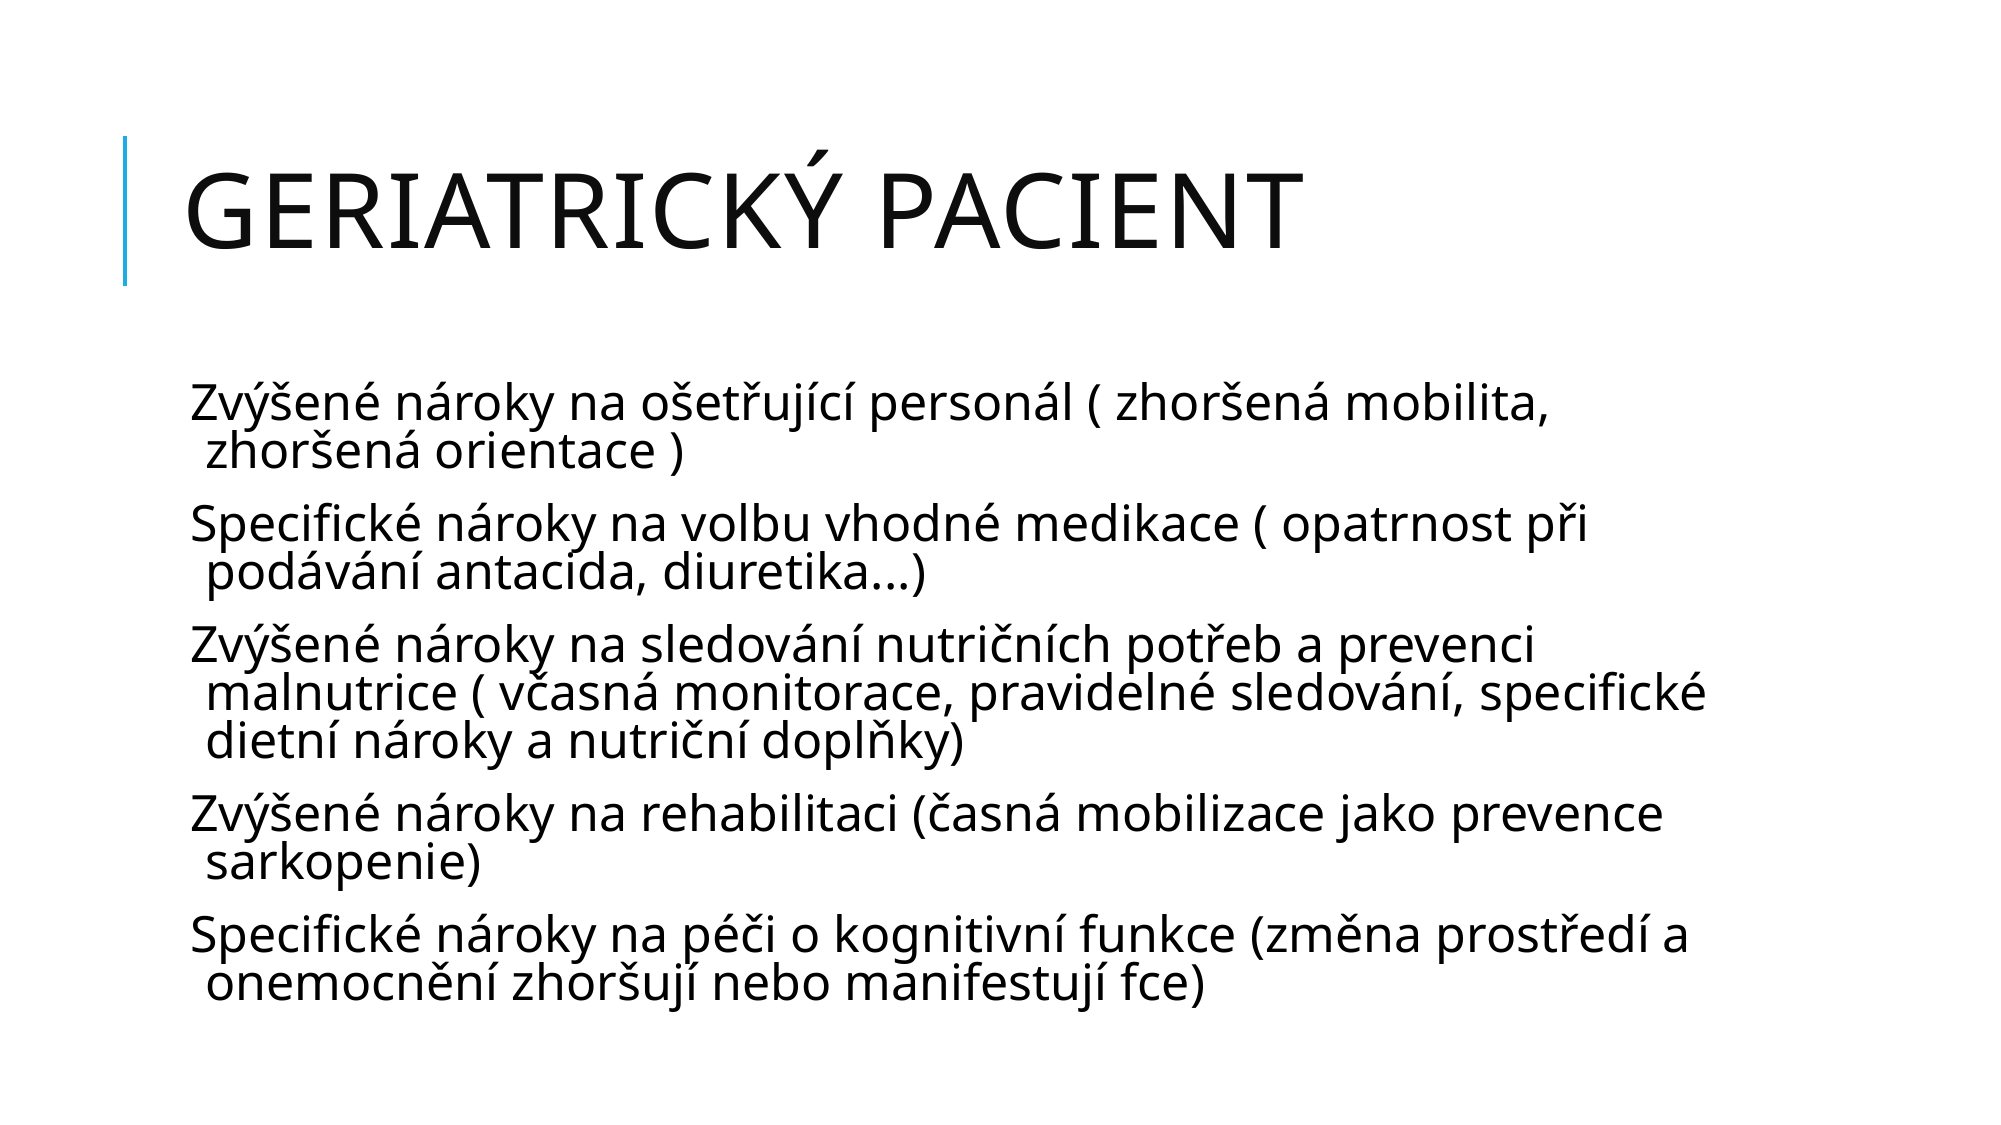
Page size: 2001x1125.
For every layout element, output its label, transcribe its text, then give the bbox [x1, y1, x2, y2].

title Geriatrický pacient [168, 96, 1763, 343]
list Zvýšené nároky na ošetřující personál ( zhoršená mobilita, zhoršená orientace ) Specifické nároky na volbu vhodné medikace ( opatrnost při podávání antacida, diuretika...) Zvýšené nároky na sledování nutričních potřeb a prevenci malnutrice ( včasná monitorace, pravidelné sledování, specifické dietní nároky a nutriční doplňky) Zvýšené nároky na rehabilitaci (časná mobilizace jako prevence sarkopenie) Specifické nároky na péči o kognitivní funkce (změna prostředí a onemocnění zhoršují nebo manifestují fce) [168, 375, 1763, 1036]
